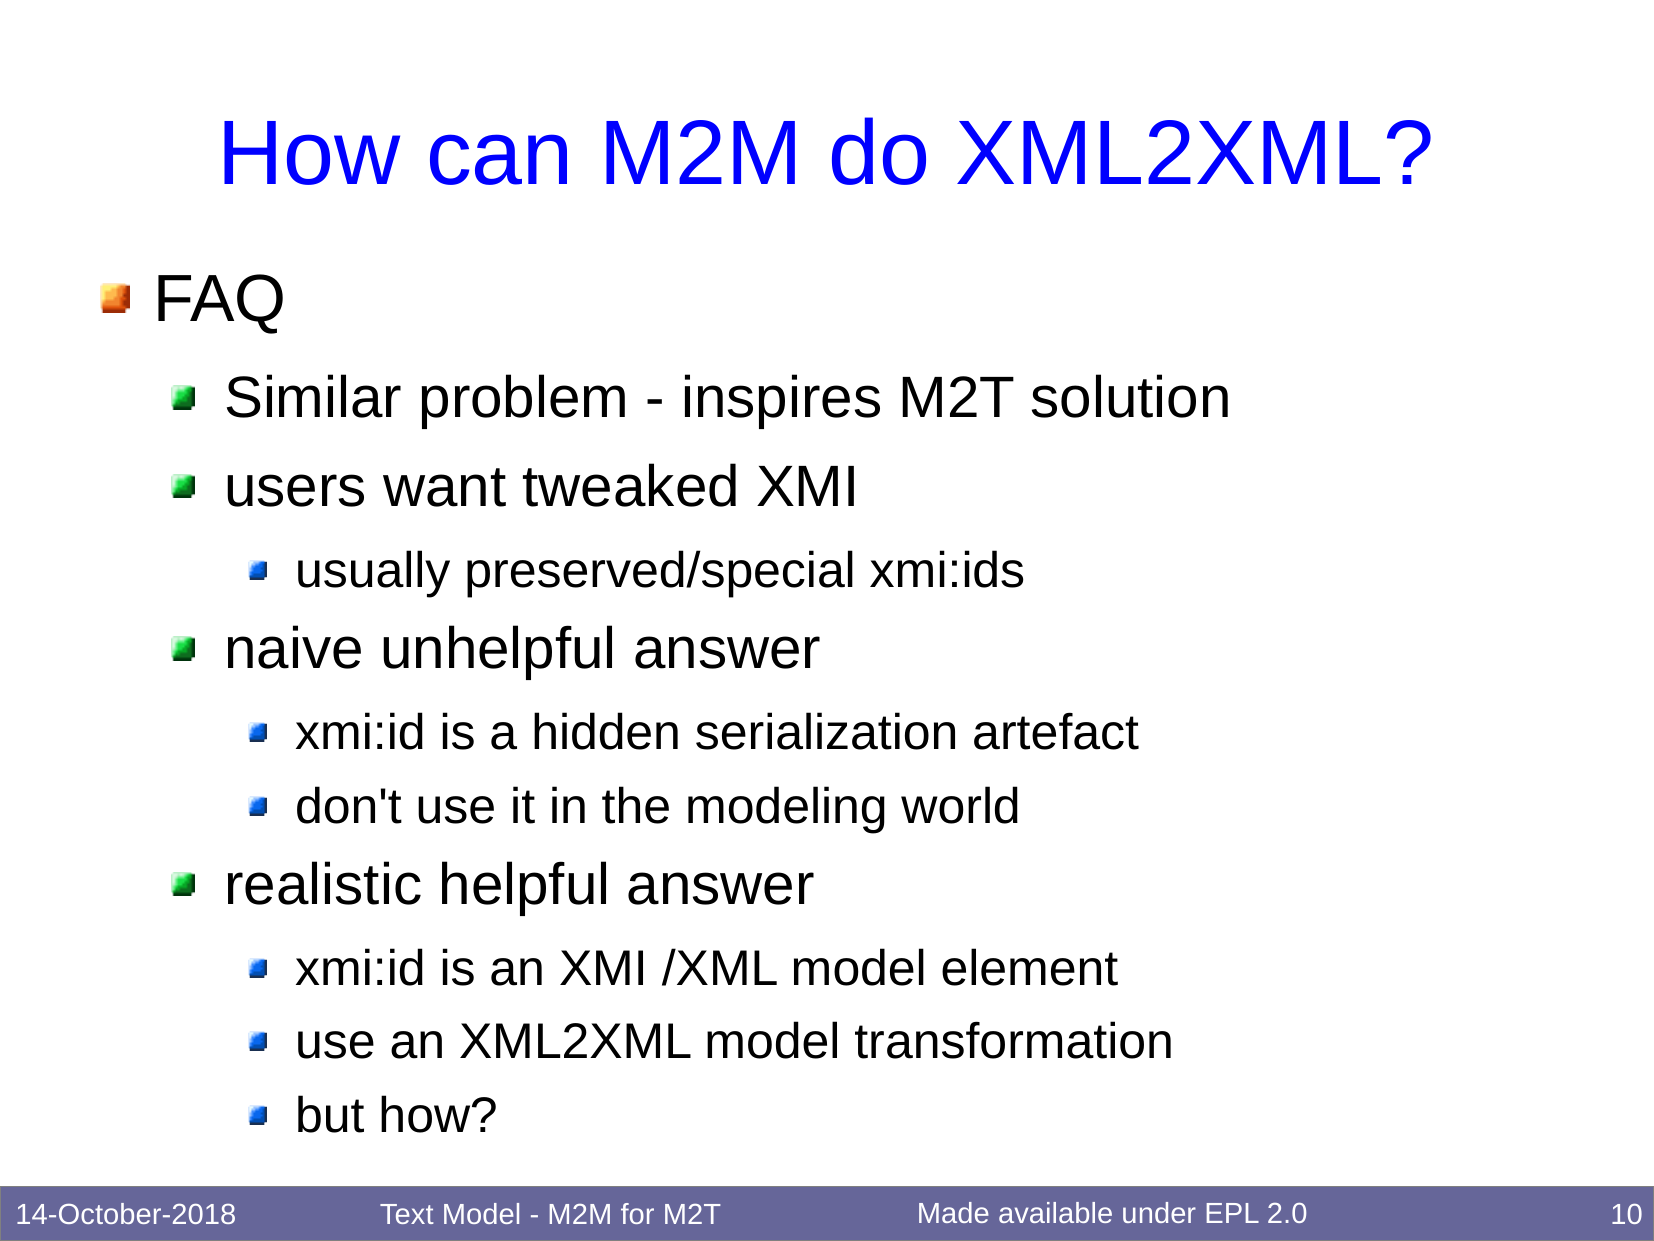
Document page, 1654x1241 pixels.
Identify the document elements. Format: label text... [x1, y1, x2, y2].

list FAQ Similar problem - inspires M2T solution users want tweaked XMI usually preserved/special xmi:ids naive unhelpful answer xmi:id is a hidden serialization artefact don't use it in the modeling world realistic helpful answer xmi:id is an XMI /XML model element use an XML2XML model transformation but how? [82, 260, 1571, 1188]
title How can M2M do XML2XML? [82, 49, 1571, 257]
